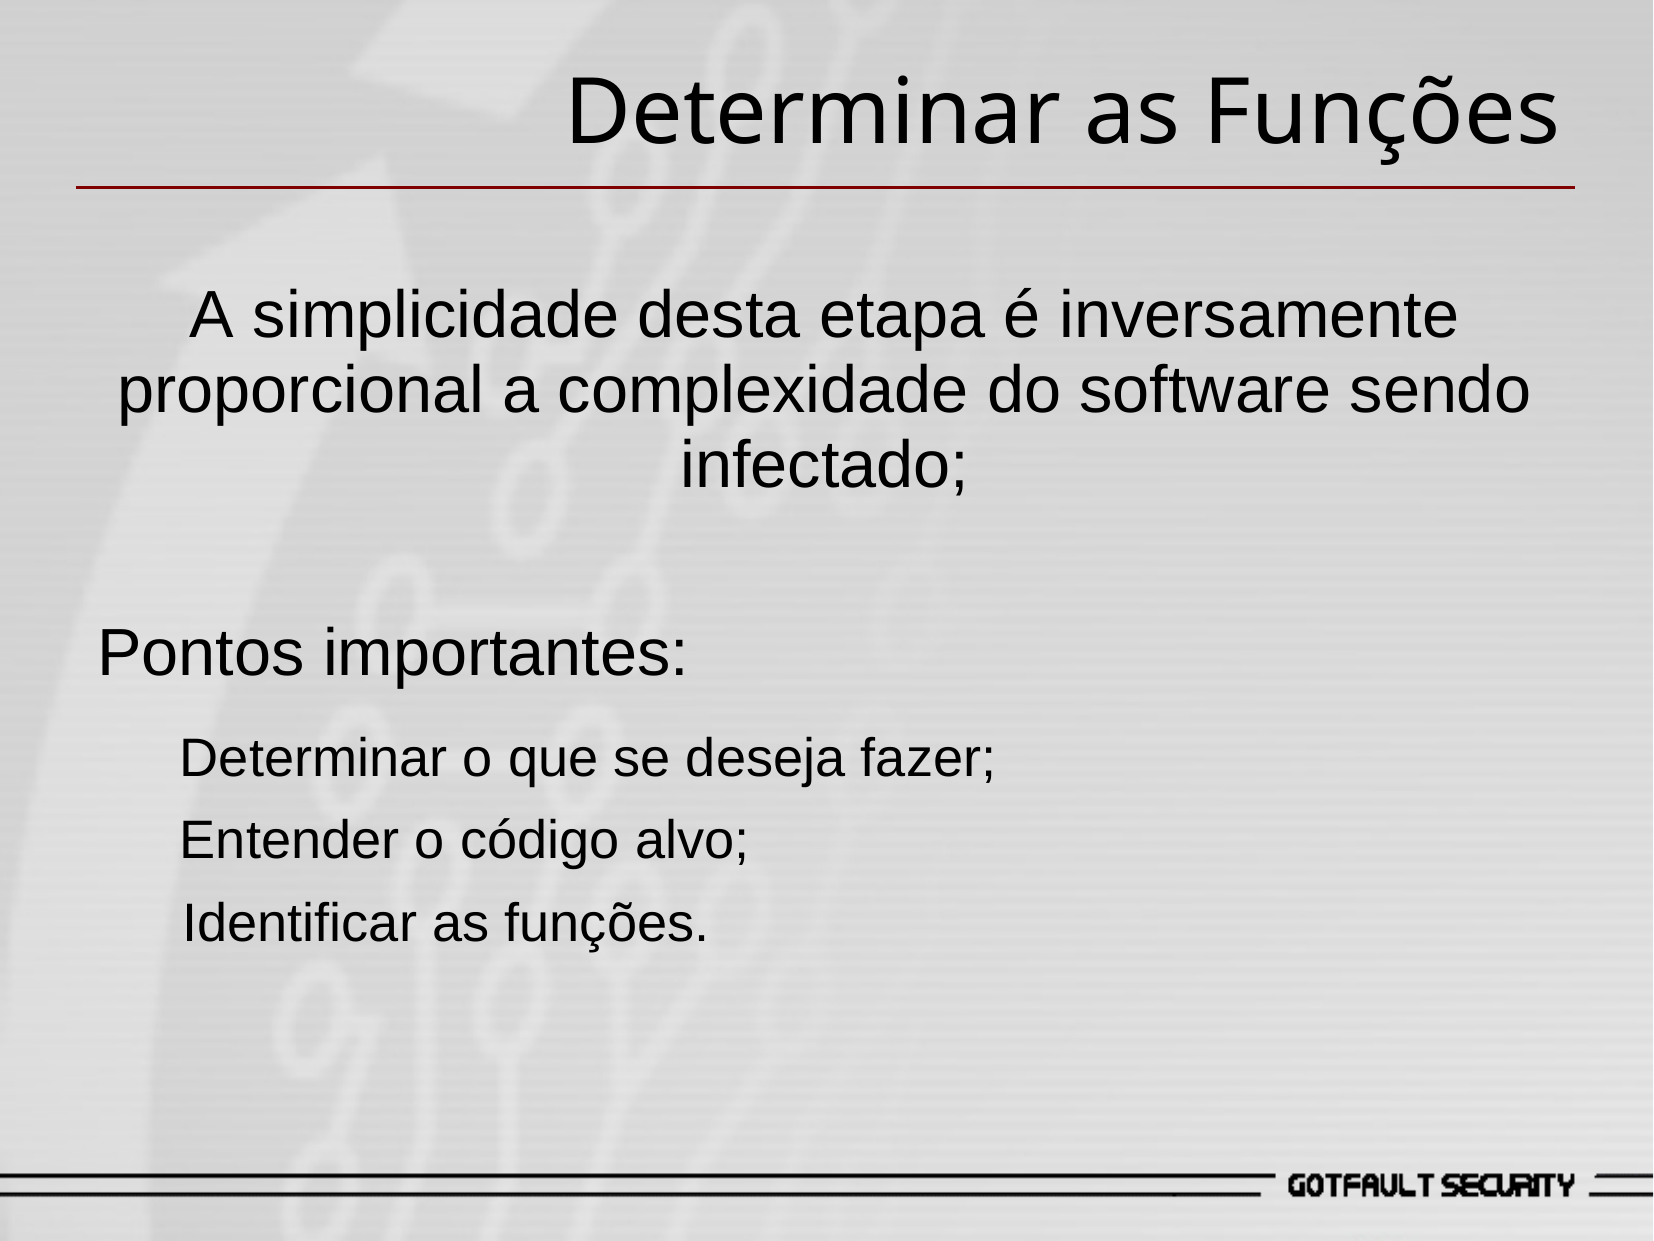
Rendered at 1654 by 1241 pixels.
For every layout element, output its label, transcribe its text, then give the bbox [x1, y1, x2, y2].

text_box A simplicidade desta etapa é inversamente proporcional a complexidade do software sendo infectado; [75, 270, 1576, 534]
text_box Entender o código alvo; [150, 802, 976, 885]
picture [0, 0, 1654, 1241]
text_box Determinar as Funções [75, 37, 1576, 196]
text_box Identificar as funções. [152, 885, 1076, 968]
text_box Determinar o que se deseja fazer; [150, 719, 1336, 802]
text_box Pontos importantes: [82, 607, 848, 706]
